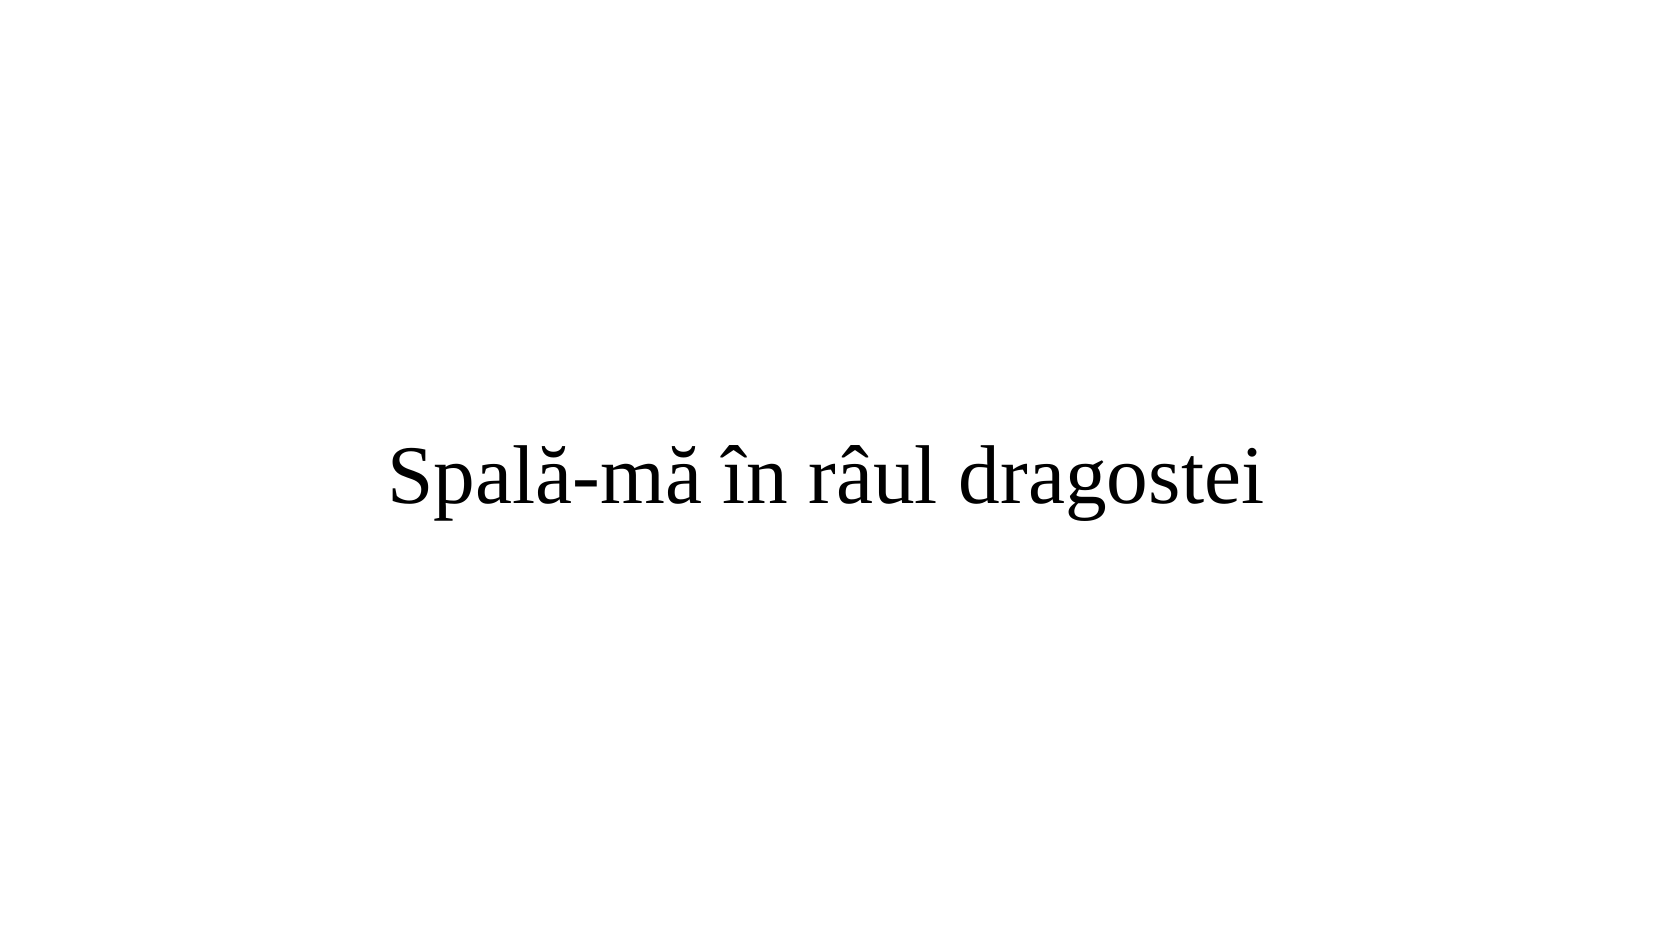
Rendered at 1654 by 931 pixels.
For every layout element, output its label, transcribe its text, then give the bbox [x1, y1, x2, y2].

title Spală-mă în râul dragostei [165, 420, 1489, 521]
